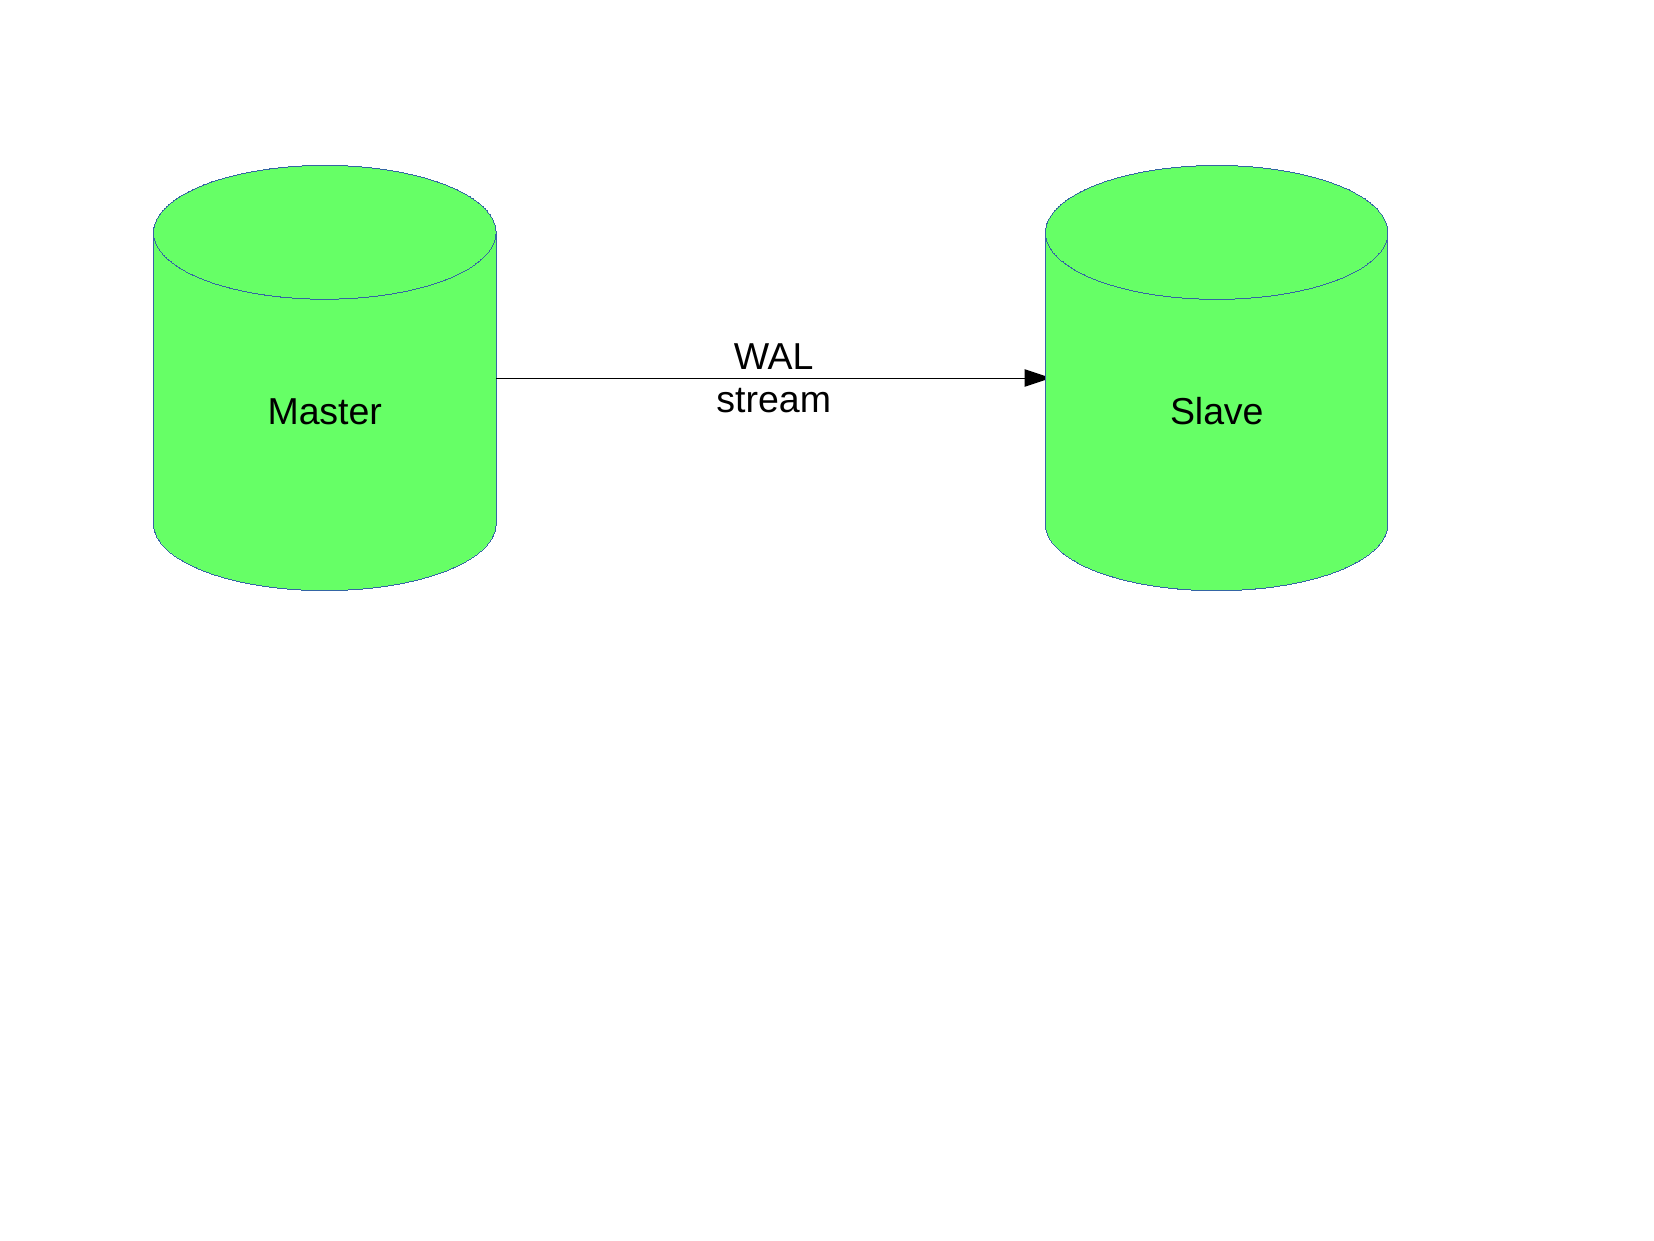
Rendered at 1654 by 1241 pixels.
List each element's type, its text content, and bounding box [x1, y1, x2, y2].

text_box Slave [1045, 165, 1388, 591]
text_box Master [153, 165, 497, 591]
